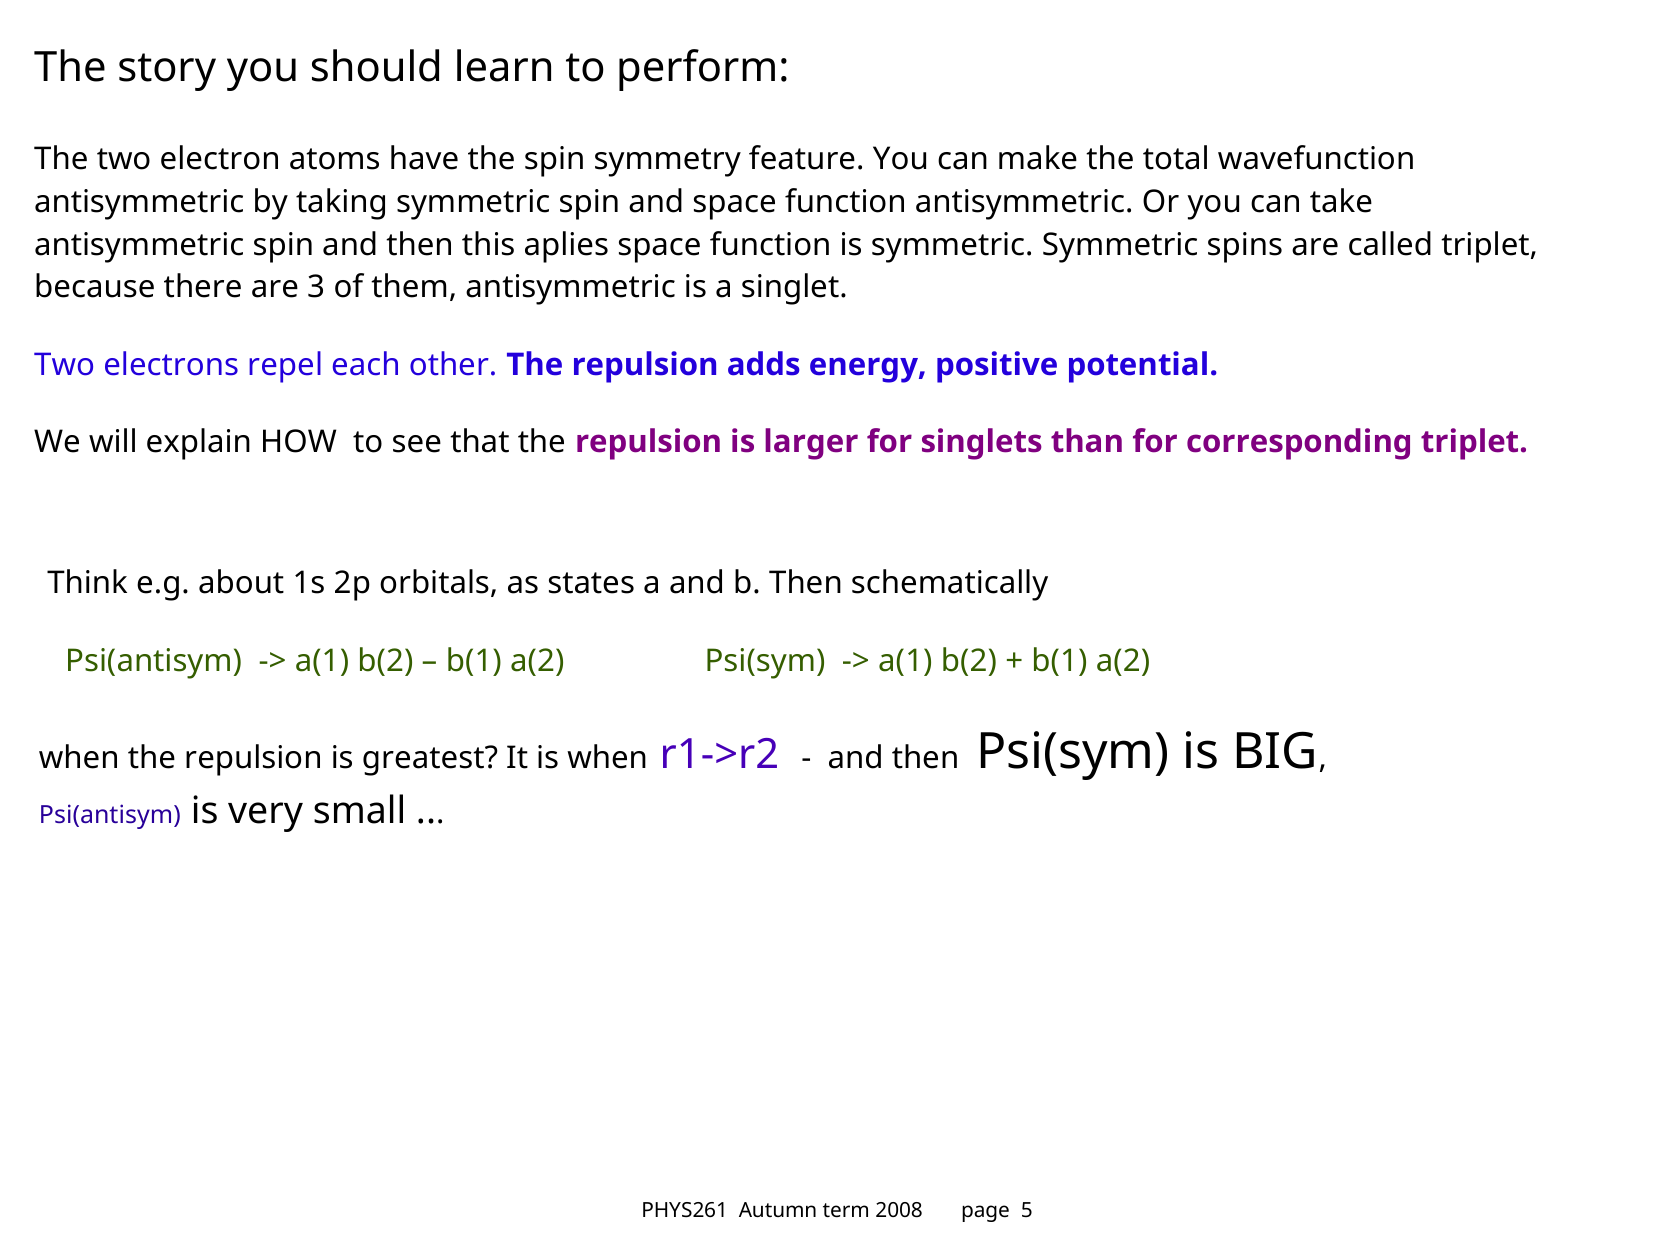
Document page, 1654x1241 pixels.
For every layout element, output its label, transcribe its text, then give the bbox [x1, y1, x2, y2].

text_box Think e.g. about 1s 2p orbitals, as states a and b. Then schematically Psi(antisym) -> a(1) b(2) – b(1) a(2) Psi(sym) -> a(1) b(2) + b(1) a(2) when the repulsion is greatest? It is when r1->r2 - and then Psi(sym) is BIG, Psi(antisym) is very small ... [24, 552, 1631, 887]
text_box The story you should learn to perform: The two electron atoms have the spin symmetry feature. You can make the total wavefunction antisymmetric by taking symmetric spin and space function antisymmetric. Or you can take antisymmetric spin and then this aplies space function is symmetric. Symmetric spins are called triplet, because there are 3 of them, antisymmetric is a singlet. Two electrons repel each other. The repulsion adds energy, positive potential. We will explain HOW to see that the repulsion is larger for singlets than for corresponding triplet. [19, 28, 1565, 537]
